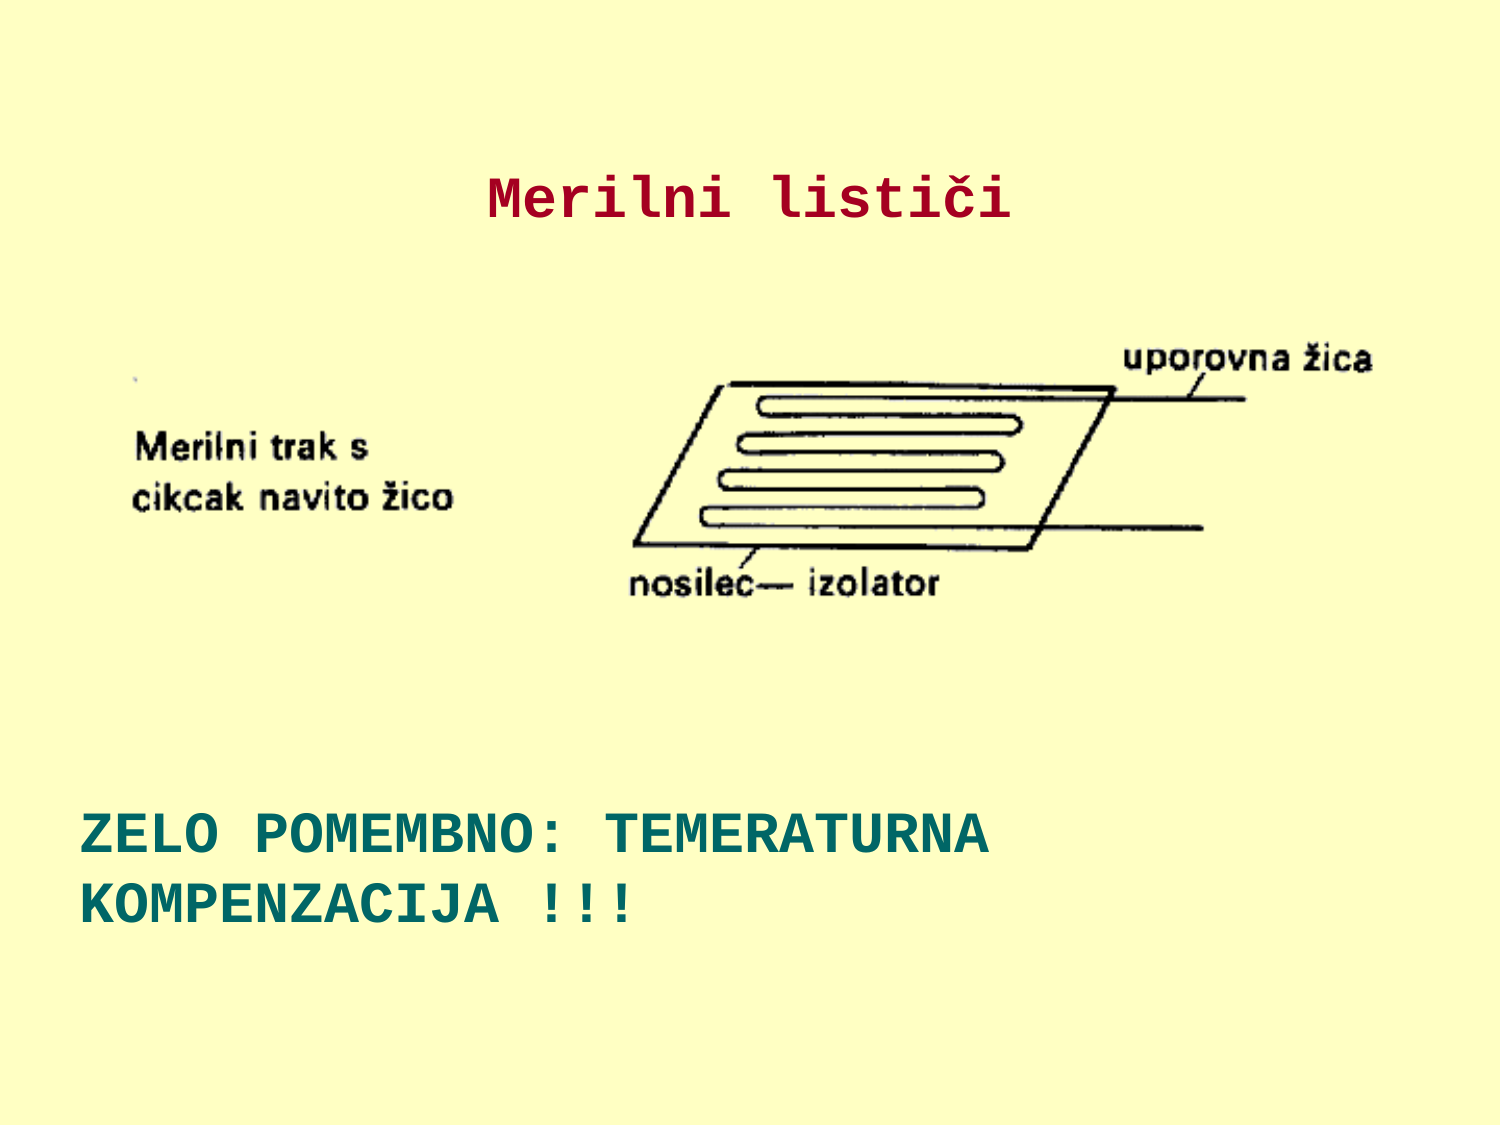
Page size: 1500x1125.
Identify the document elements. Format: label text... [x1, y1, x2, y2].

title Merilni lističi [112, 99, 1388, 288]
text_box ZELO POMEMBNO: TEMERATURNA KOMPENZACIJA !!! [64, 786, 1447, 943]
picture [123, 267, 1400, 717]
